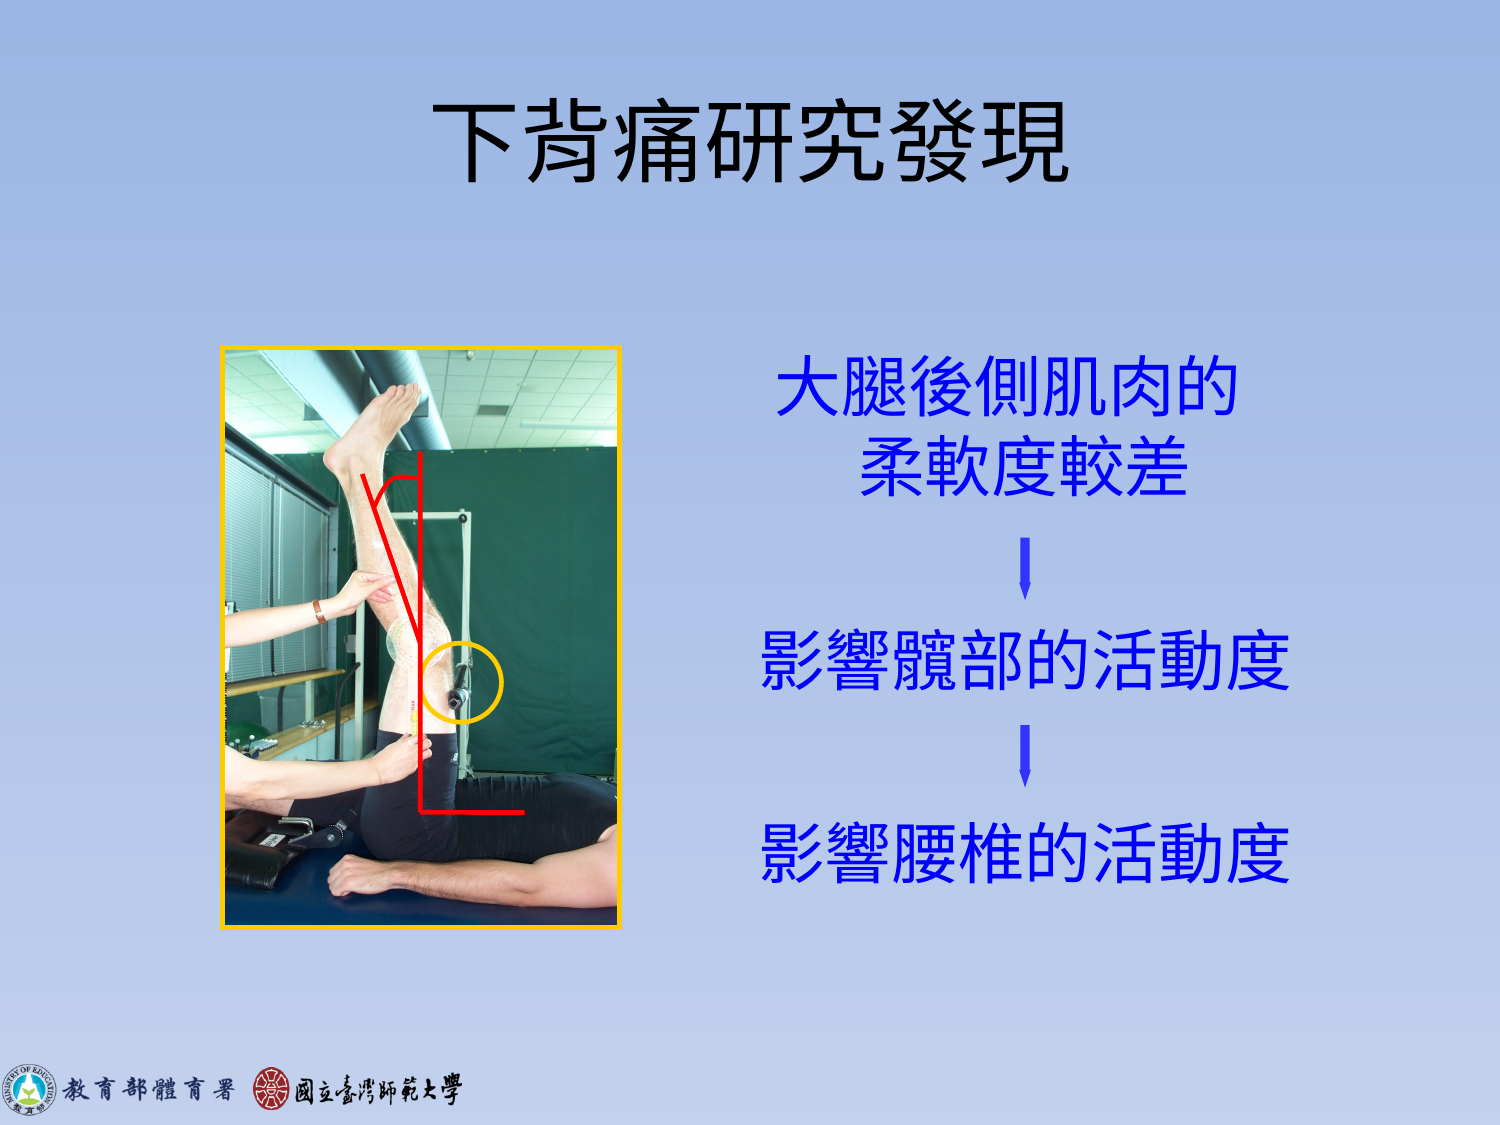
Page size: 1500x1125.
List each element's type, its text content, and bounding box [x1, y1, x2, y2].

title 下背痛研究發現 [75, 45, 1426, 233]
picture [225, 350, 618, 926]
list 大腿後側肌肉的 柔軟度較差 影響髖部的活動度 影響腰椎的活動度 [725, 337, 1326, 901]
